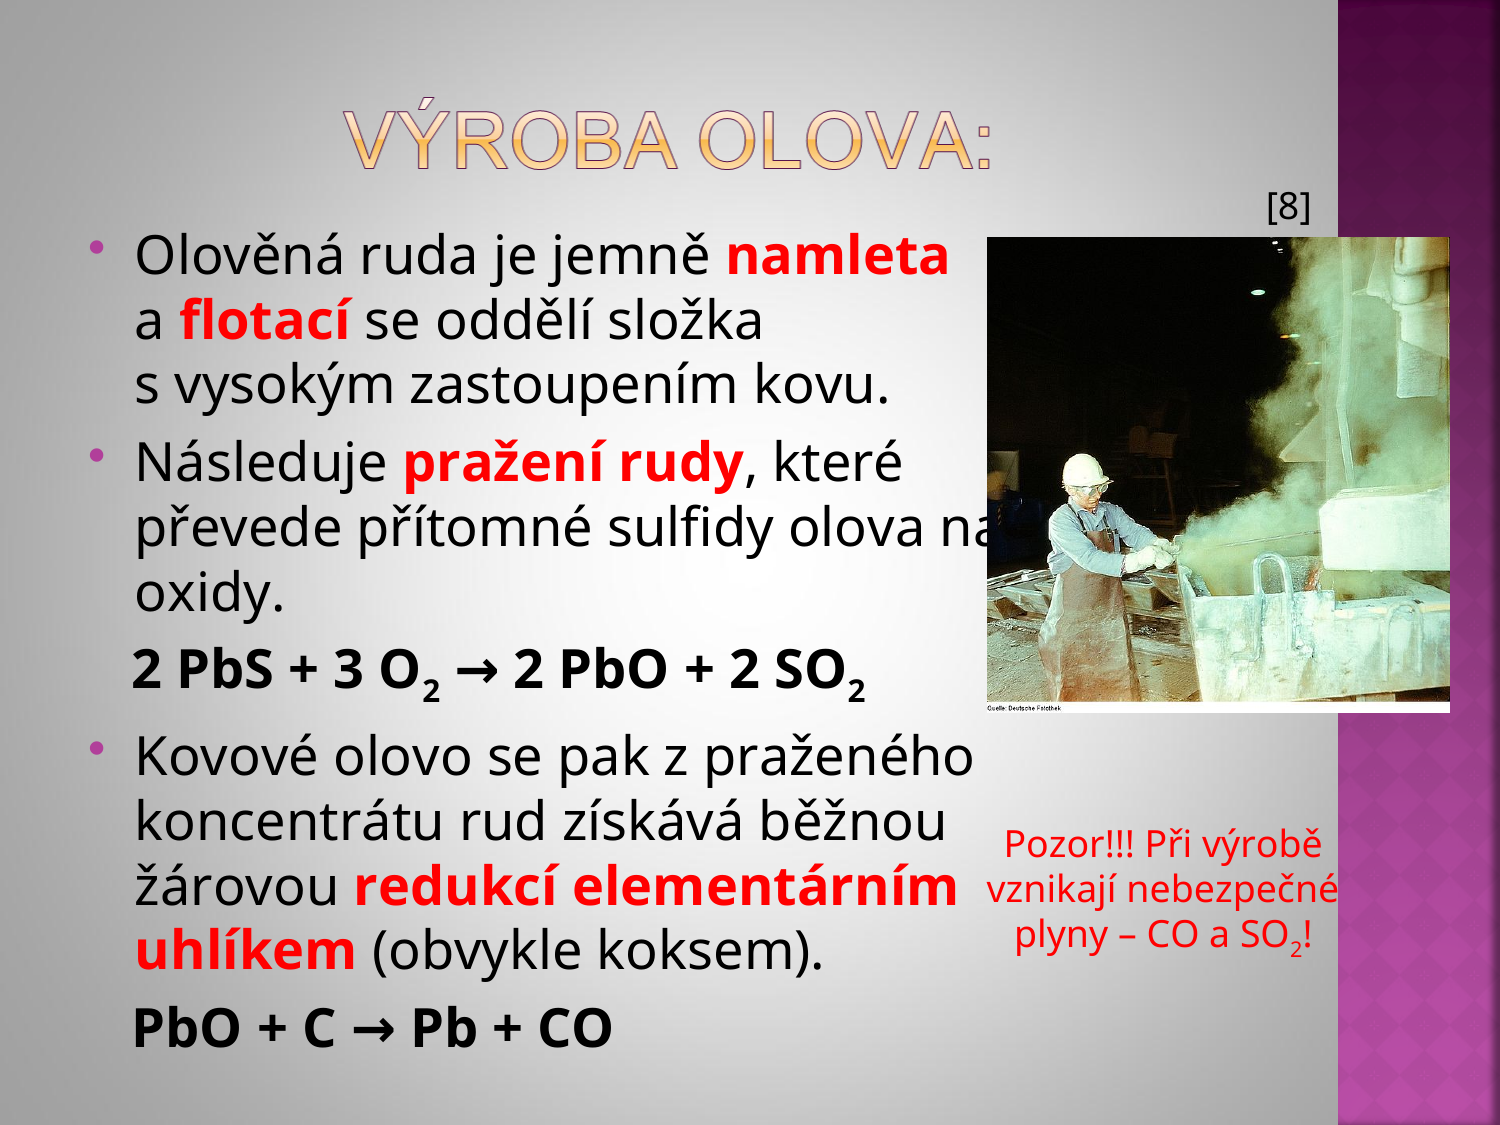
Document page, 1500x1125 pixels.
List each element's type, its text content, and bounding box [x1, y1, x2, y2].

list Olověná ruda je jemně namleta a flotací se oddělí složka s vysokým zastoupením kovu. Následuje pražení rudy, které převede přítomné sulfidy olova na oxidy. 2 PbS + 3 O2 → 2 PbO + 2 SO2 Kovové olovo se pak z praženého koncentrátu rud získává běžnou žárovou redukcí elementárním uhlíkem (obvykle koksem). PbO + C → Pb + CO [74, 212, 1088, 1066]
text_box [8] [1251, 174, 1327, 236]
text_box [75, 53, 1264, 235]
text_box Pozor!!! Při výrobě vznikají nebezpečné plyny – CO a SO2! [971, 812, 1355, 970]
picture [0, 0, 1500, 1125]
